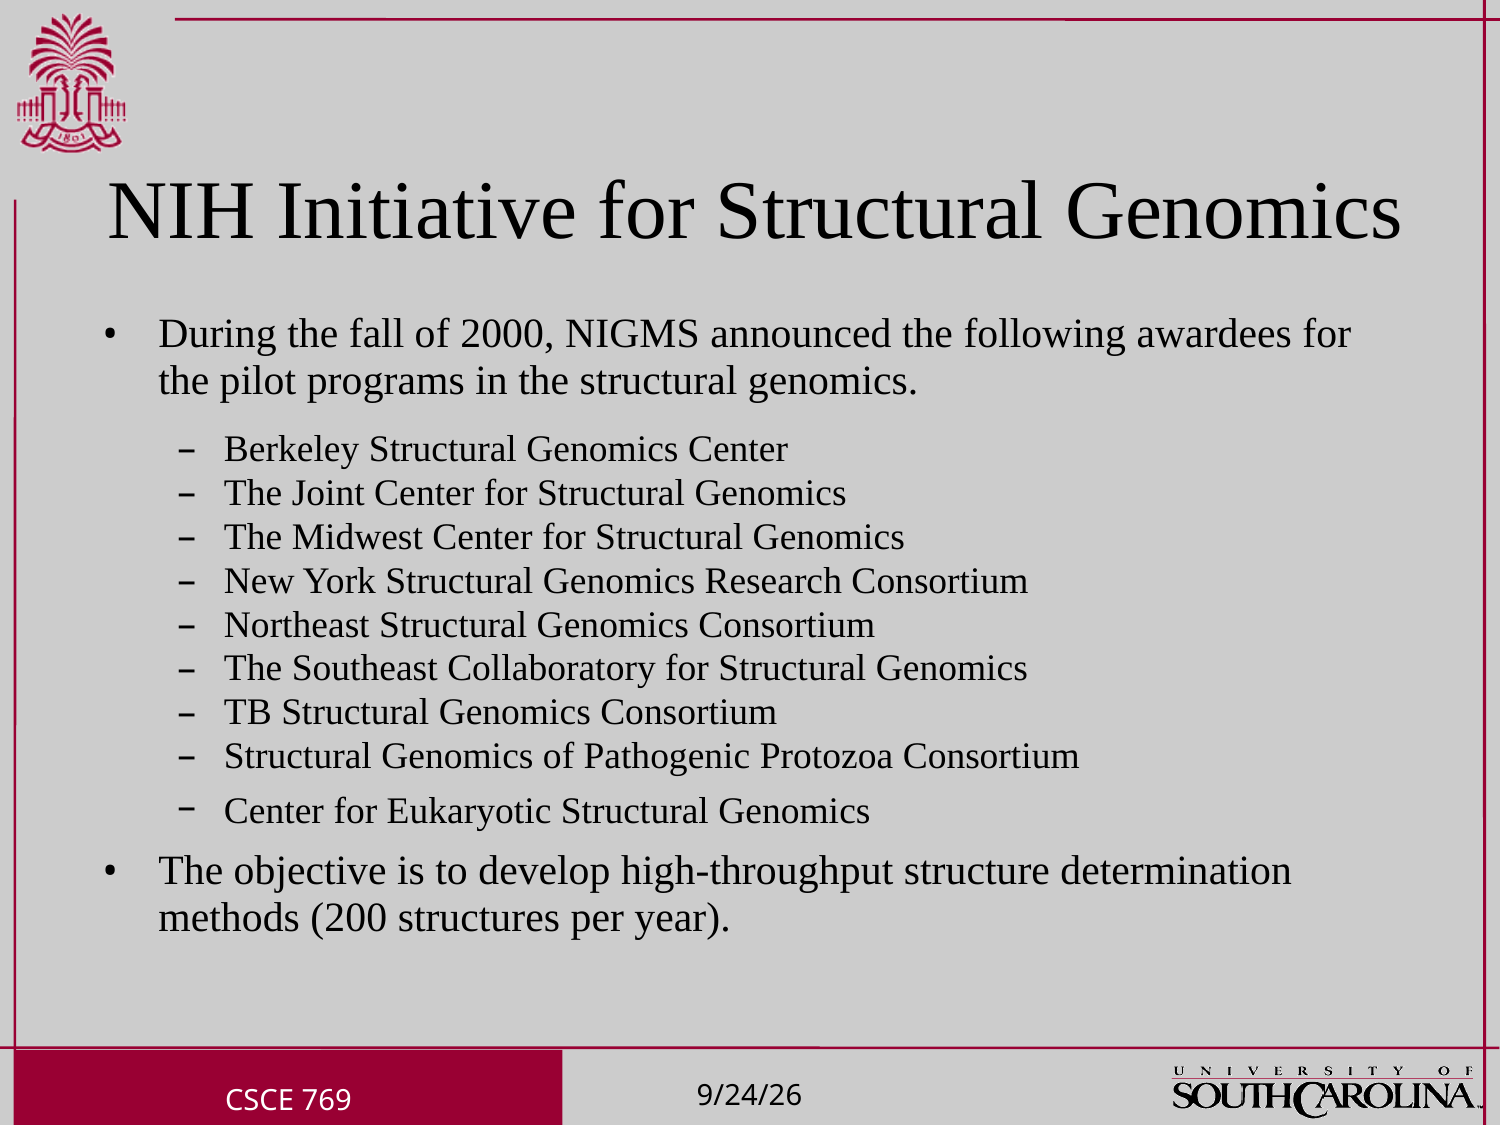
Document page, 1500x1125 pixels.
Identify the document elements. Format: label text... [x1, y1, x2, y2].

picture [12, 12, 131, 155]
title NIH Initiative for Structural Genomics [87, 77, 1426, 266]
picture [1162, 1050, 1483, 1125]
list During the fall of 2000, NIGMS announced the following awardees for the pilot programs in the structural genomics. Berkeley Structural Genomics Center The Joint Center for Structural Genomics The Midwest Center for Structural Genomics New York Structural Genomics Research Consortium Northeast Structural Genomics Consortium The Southeast Collaboratory for Structural Genomics TB Structural Genomics Consortium Structural Genomics of Pathogenic Protozoa Consortium Center for Eukaryotic Structural Genomics The objective is to develop high-throughput structure determination methods (200 structures per year). [87, 299, 1426, 990]
